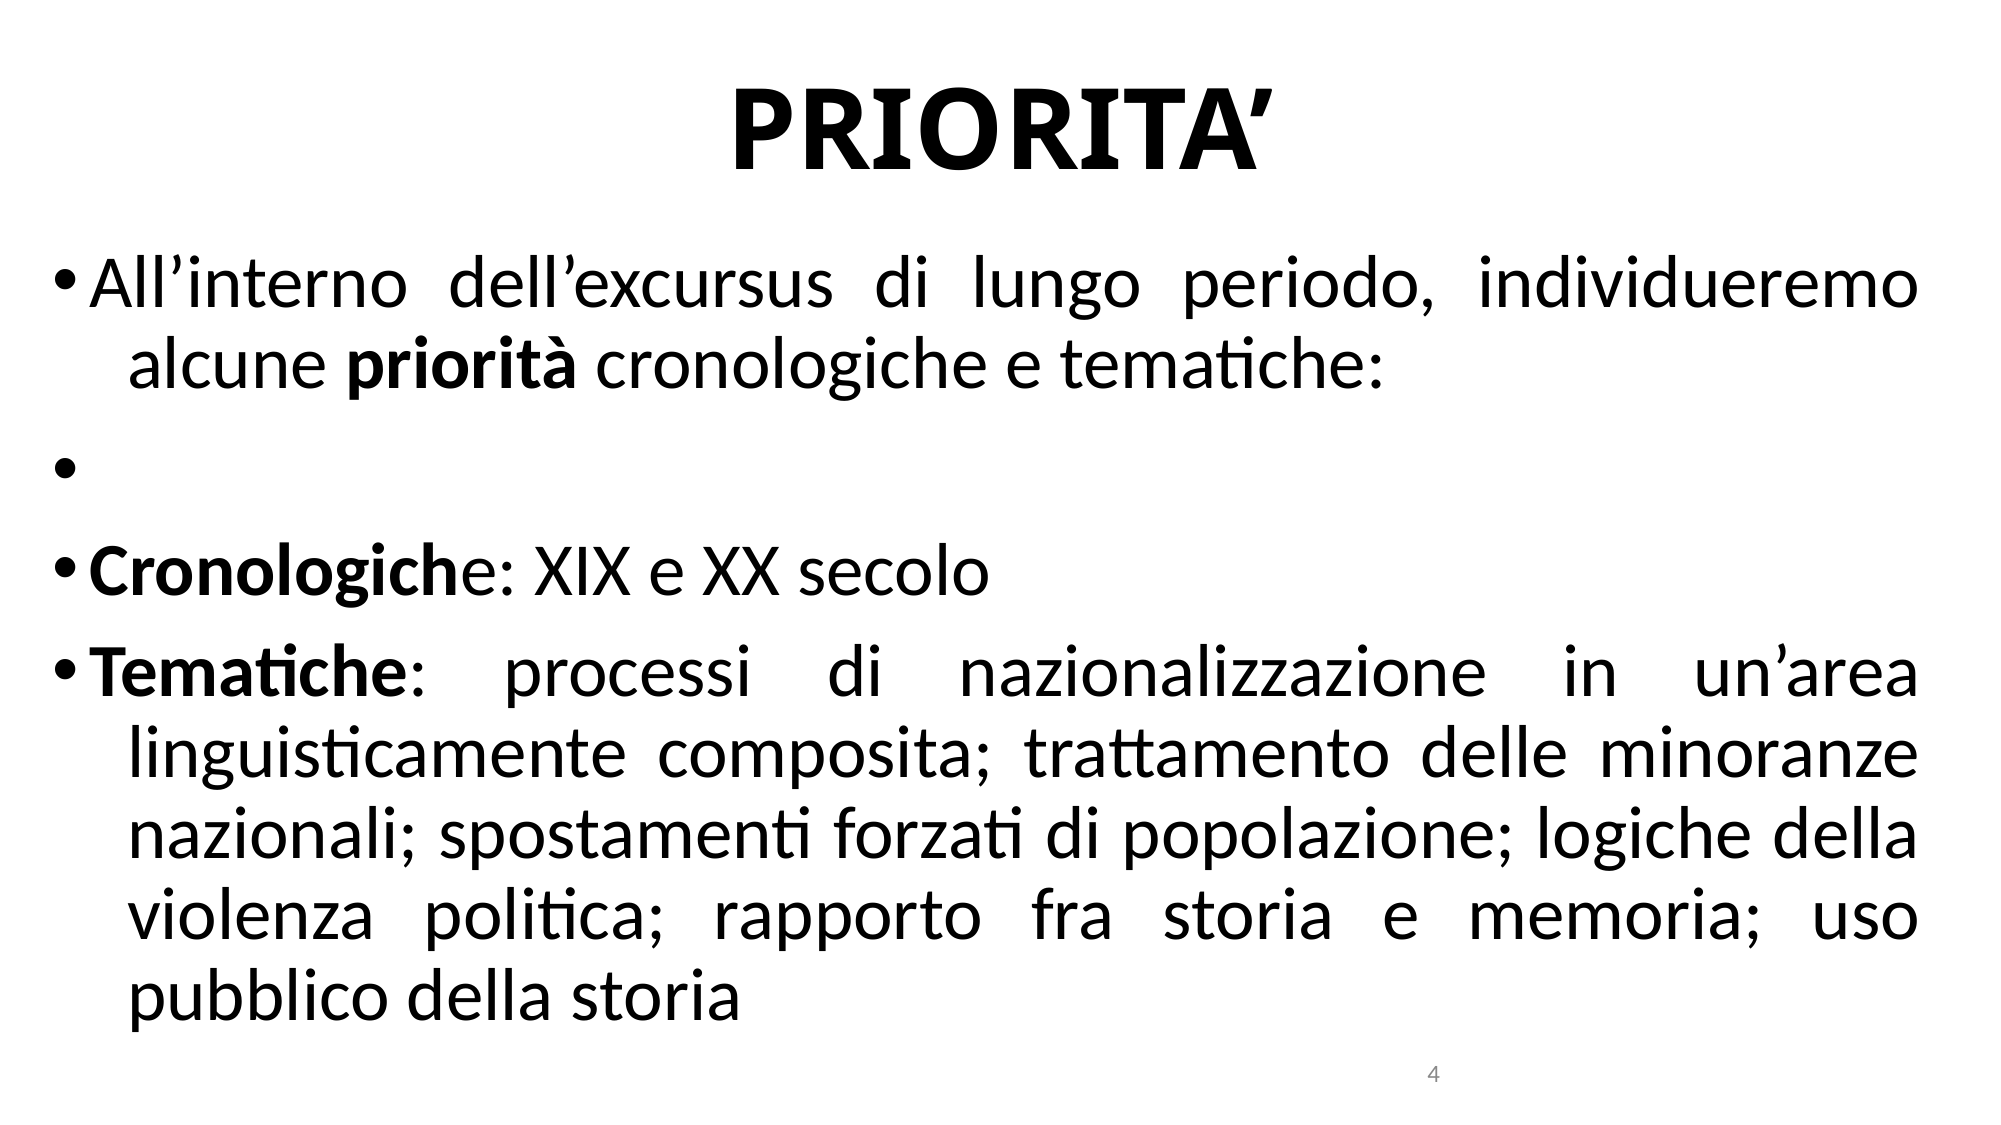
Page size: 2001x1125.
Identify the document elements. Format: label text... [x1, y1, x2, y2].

list All’interno dell’excursus di lungo periodo, individueremo alcune priorità cronologiche e tematiche: Cronologiche: XIX e XX secolo Tematiche: processi di nazionalizzazione in un’area linguisticamente composita; trattamento delle minoranze nazionali; spostamenti forzati di popolazione; logiche della violenza politica; rapporto fra storia e memoria; uso pubblico della storia [37, 235, 1985, 1115]
title PRIORITA’ [137, 59, 1863, 207]
text_box 3 [1412, 1042, 1863, 1103]
